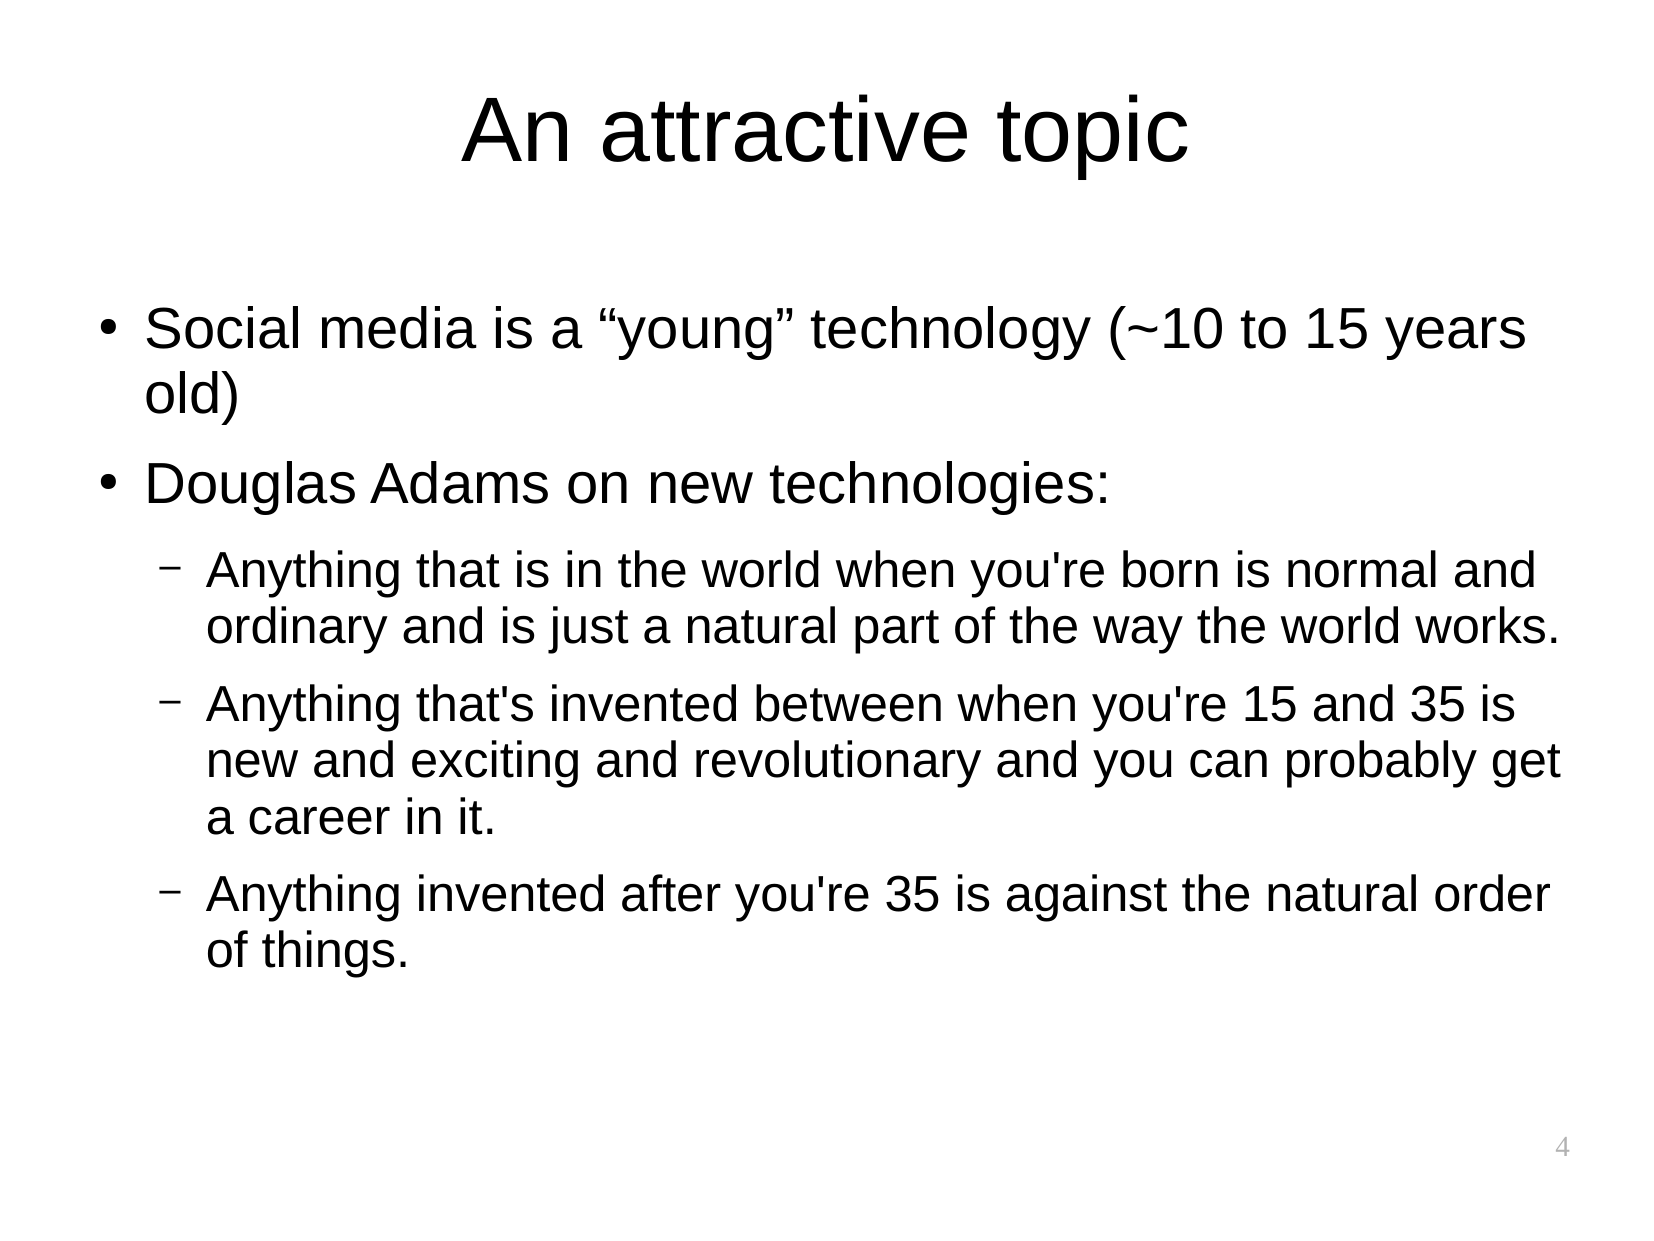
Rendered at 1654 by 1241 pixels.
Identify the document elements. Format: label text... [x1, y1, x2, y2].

list Social media is a “young” technology (~10 to 15 years old) Douglas Adams on new technologies: Anything that is in the world when you're born is normal and ordinary and is just a natural part of the way the world works. Anything that's invented between when you're 15 and 35 is new and exciting and revolutionary and you can probably get a career in it. Anything invented after you're 35 is against the natural order of things. [82, 296, 1571, 1036]
title An attractive topic [82, 25, 1571, 233]
